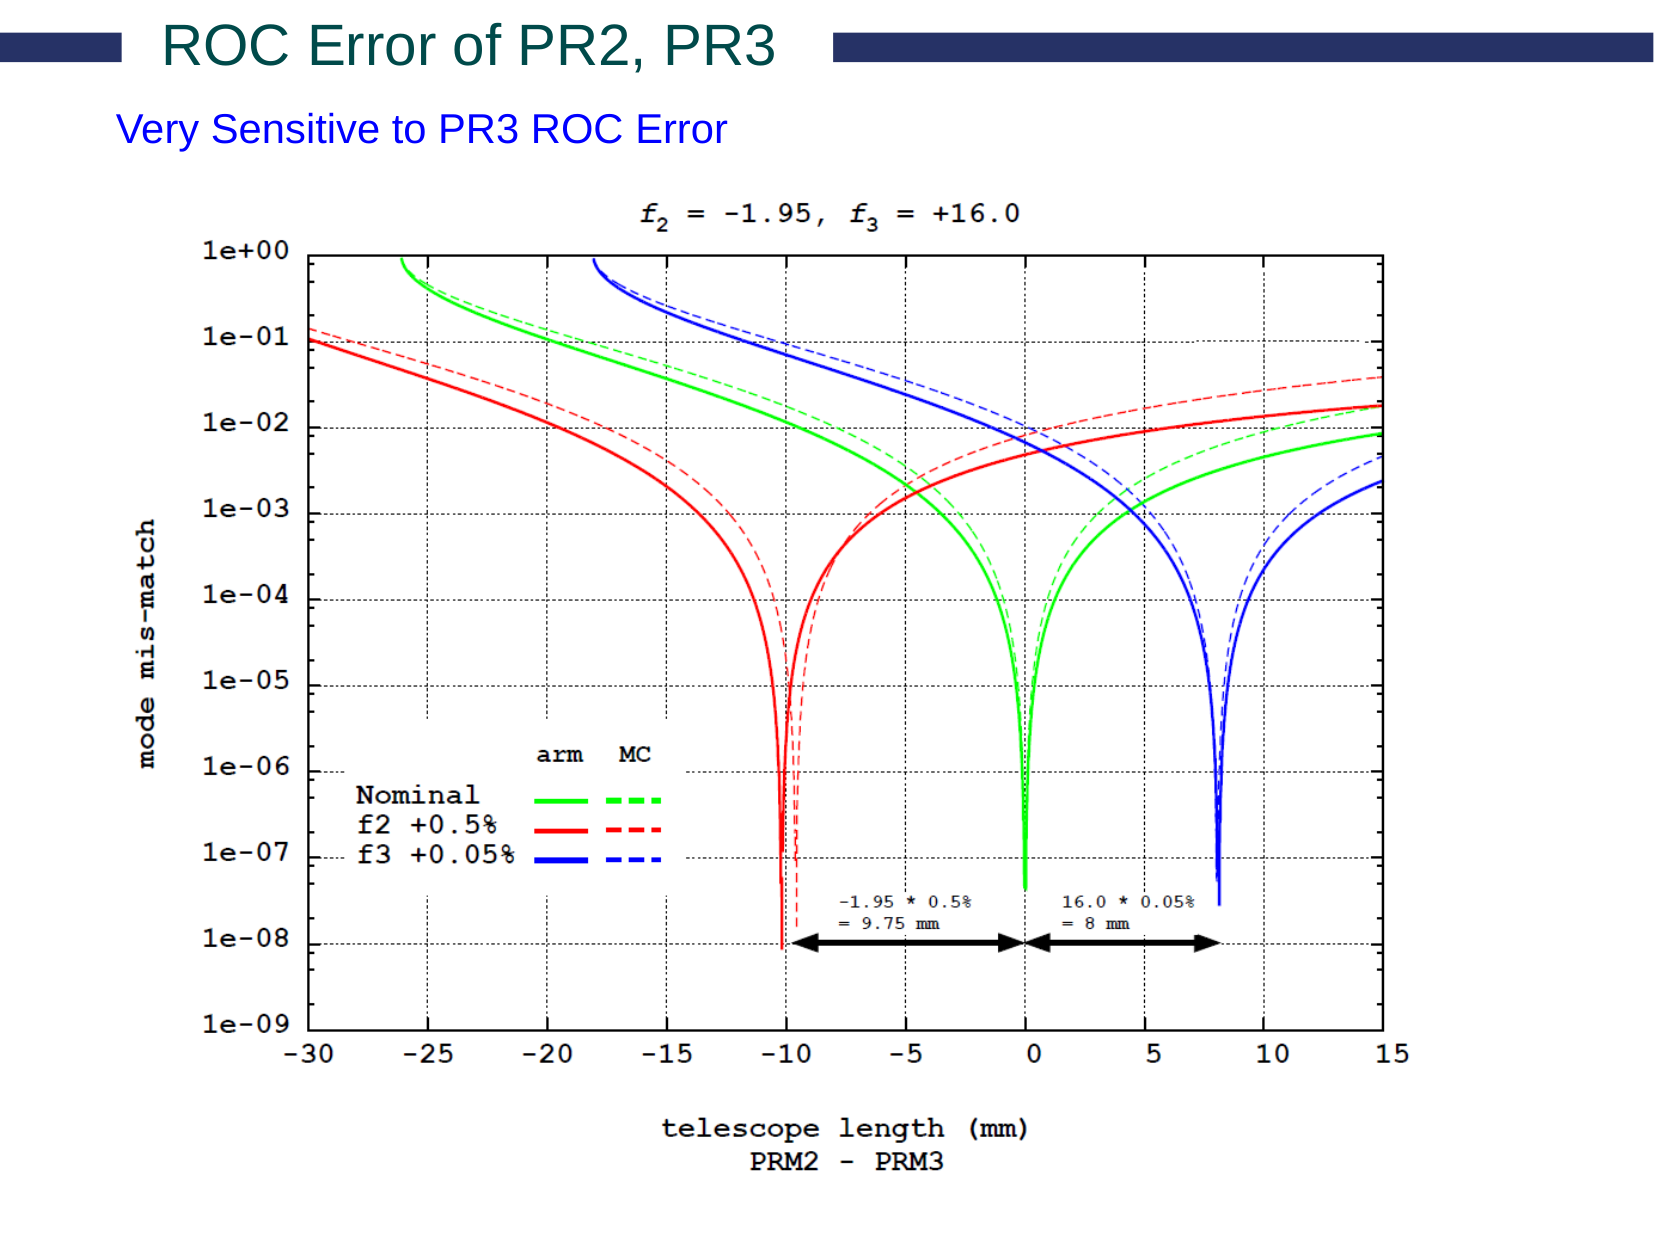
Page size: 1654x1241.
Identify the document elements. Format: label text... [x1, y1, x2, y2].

title ROC Error of PR2, PR3 [121, 12, 834, 78]
text_box Very Sensitive to PR3 ROC Error [100, 98, 744, 160]
picture [122, 190, 1444, 1193]
